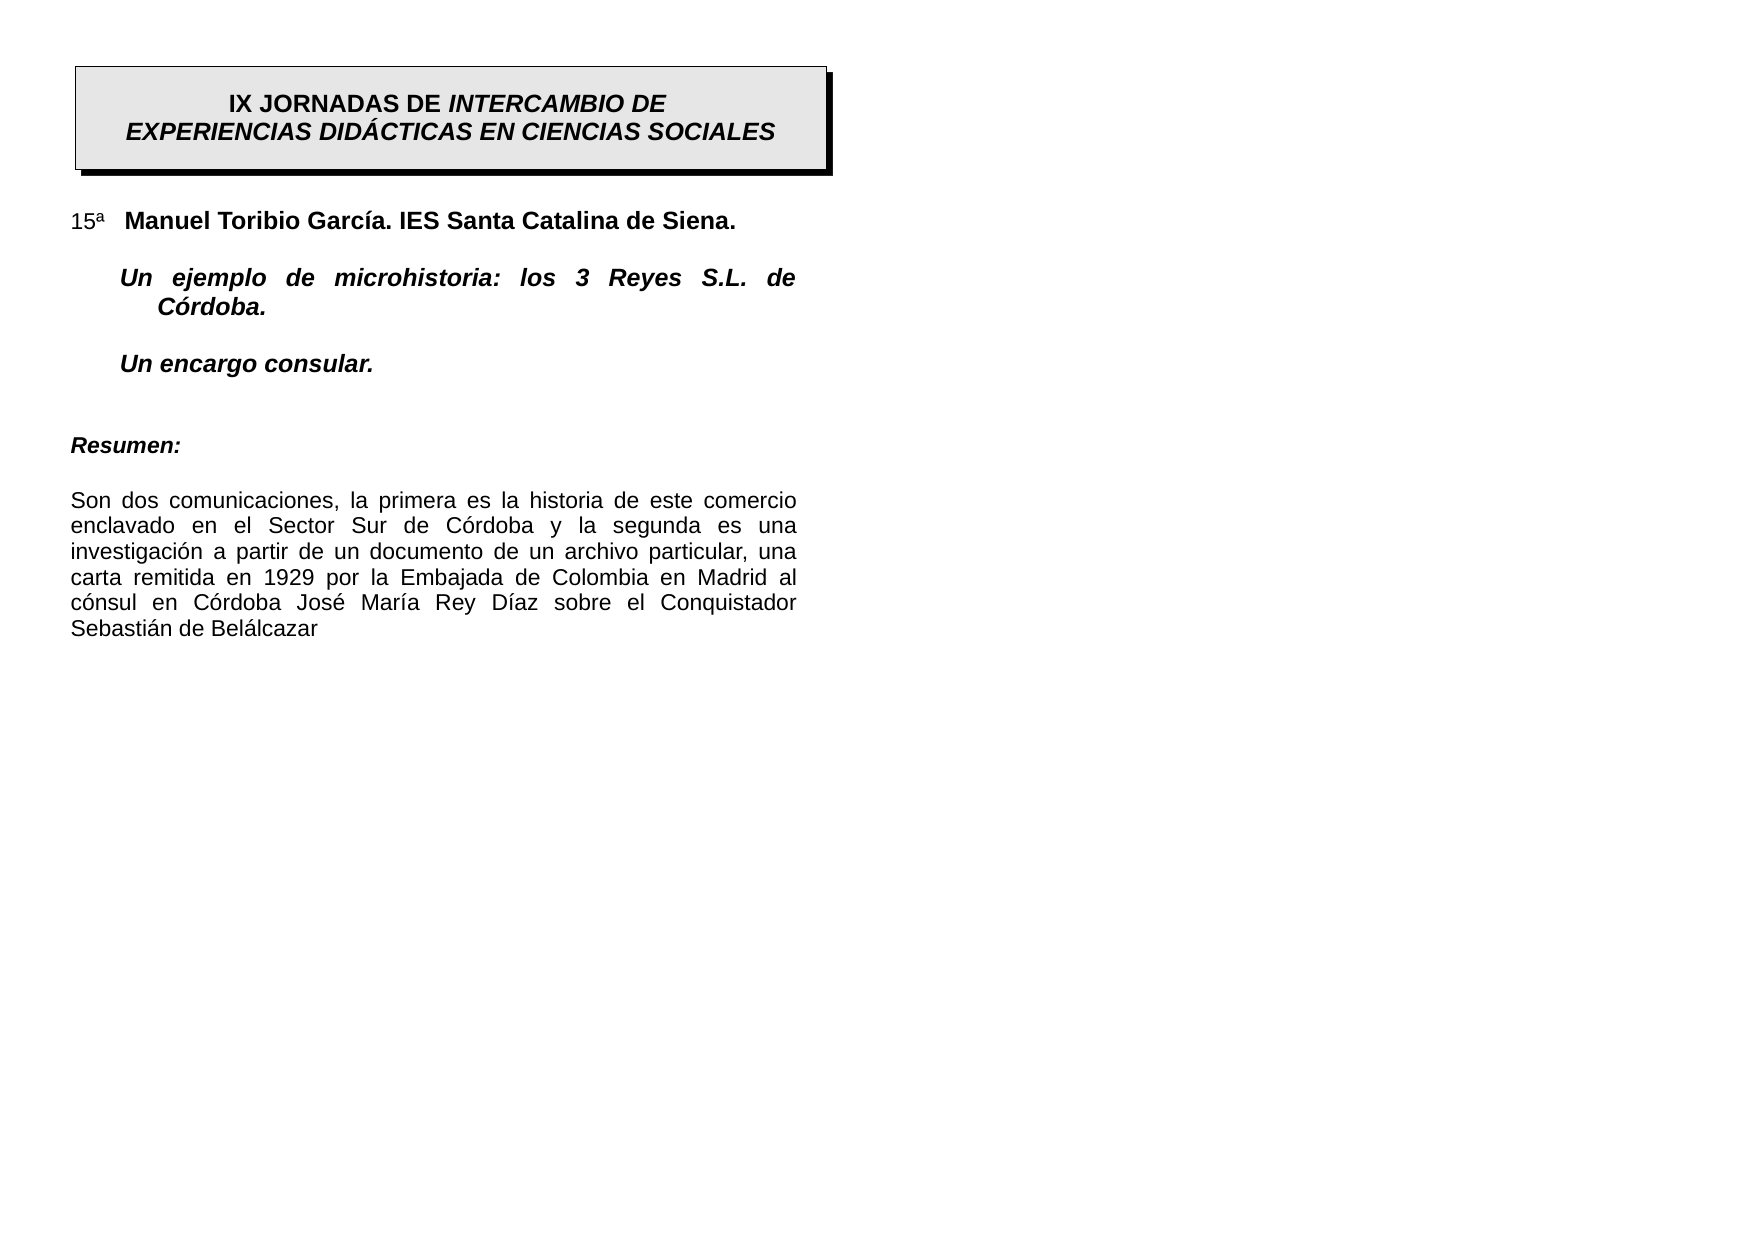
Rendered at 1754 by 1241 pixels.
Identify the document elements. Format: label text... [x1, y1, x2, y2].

title IX JORNADAS DE INTERCAMBIO DE EXPERIENCIAS DIDÁCTICAS EN CIENCIAS SOCIALES [75, 66, 827, 170]
list 15ª Manuel Toribio García. IES Santa Catalina de Siena. Un ejemplo de microhistoria: los 3 Reyes S.L. de Córdoba. Un encargo consular. Resumen: Son dos comunicaciones, la primera es la historia de este comercio enclavado en el Sector Sur de Córdoba y la segunda es una investigación a partir de un documento de un archivo particular, una carta remitida en 1929 por la Embajada de Colombia en Madrid al cónsul en Córdoba José María Rey Díaz sobre el Conquistador Sebastián de Belálcazar [70, 206, 798, 1168]
